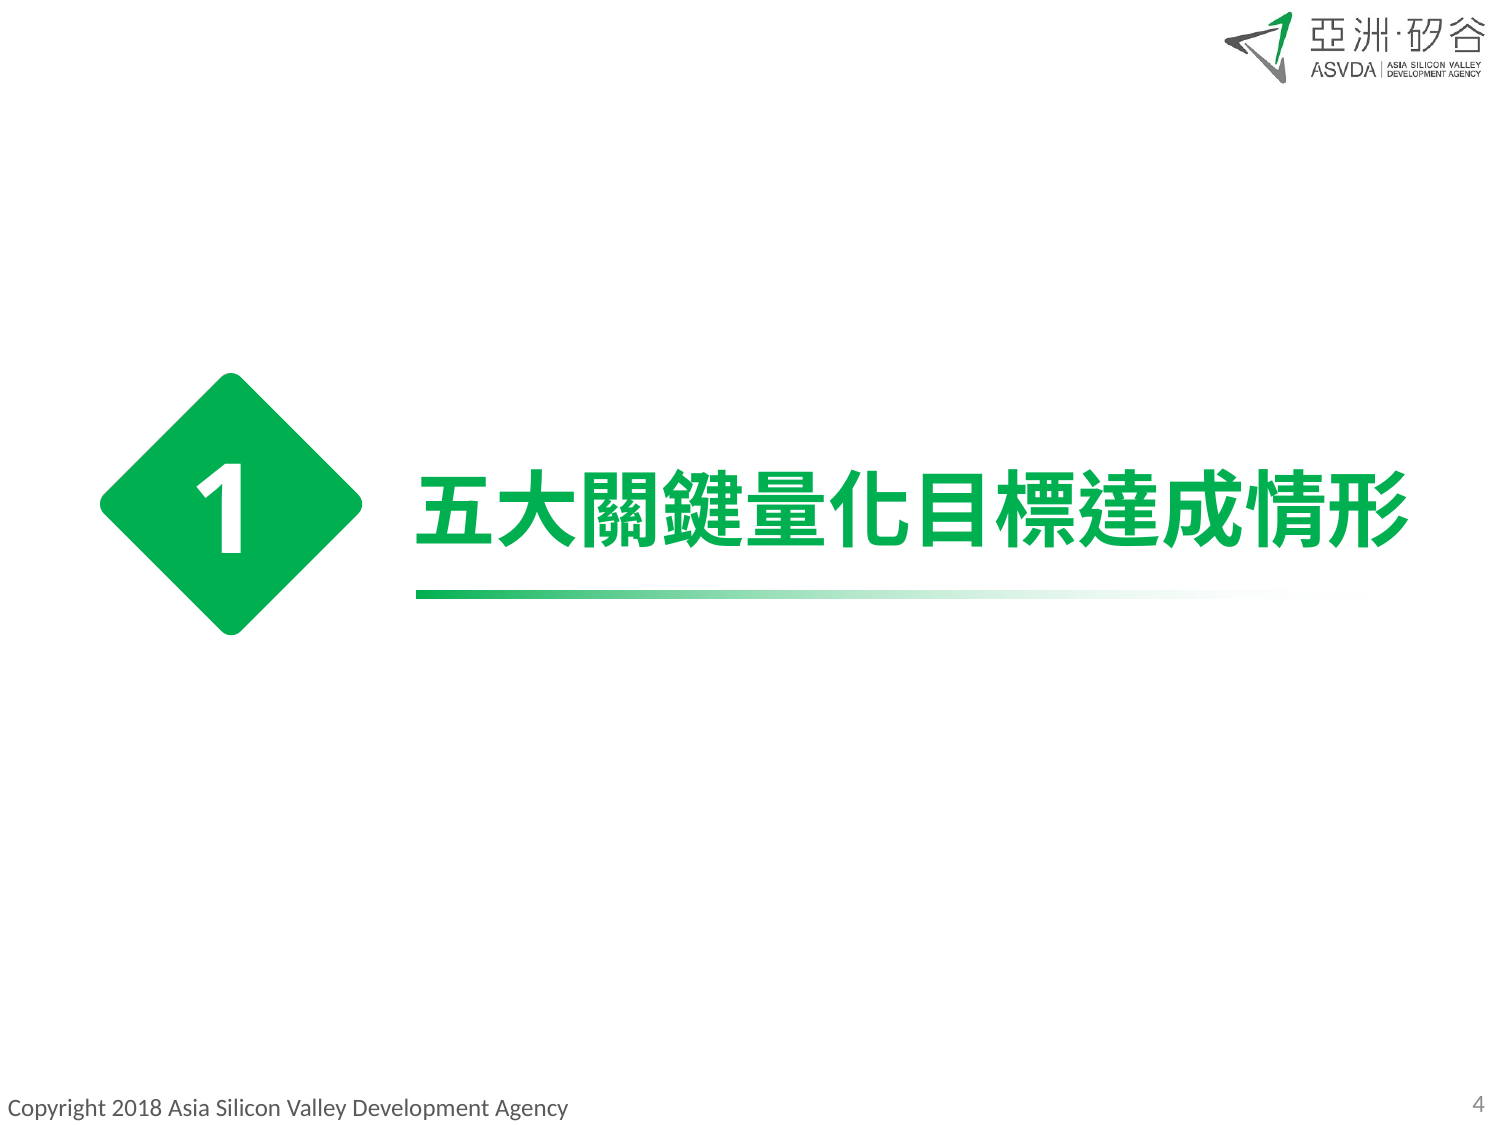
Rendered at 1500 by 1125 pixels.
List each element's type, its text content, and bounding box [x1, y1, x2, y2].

text_box [100, 481, 117, 527]
picture [1214, 0, 1500, 100]
text_box [416, 590, 1374, 599]
text_box [177, 587, 285, 636]
text_box 五大關鍵量化目標達成情形 [397, 449, 1500, 565]
text_box 1 [117, 421, 334, 587]
text_box [177, 373, 285, 421]
slide_number <編號> [1438, 1079, 1500, 1125]
text_box [334, 470, 363, 538]
